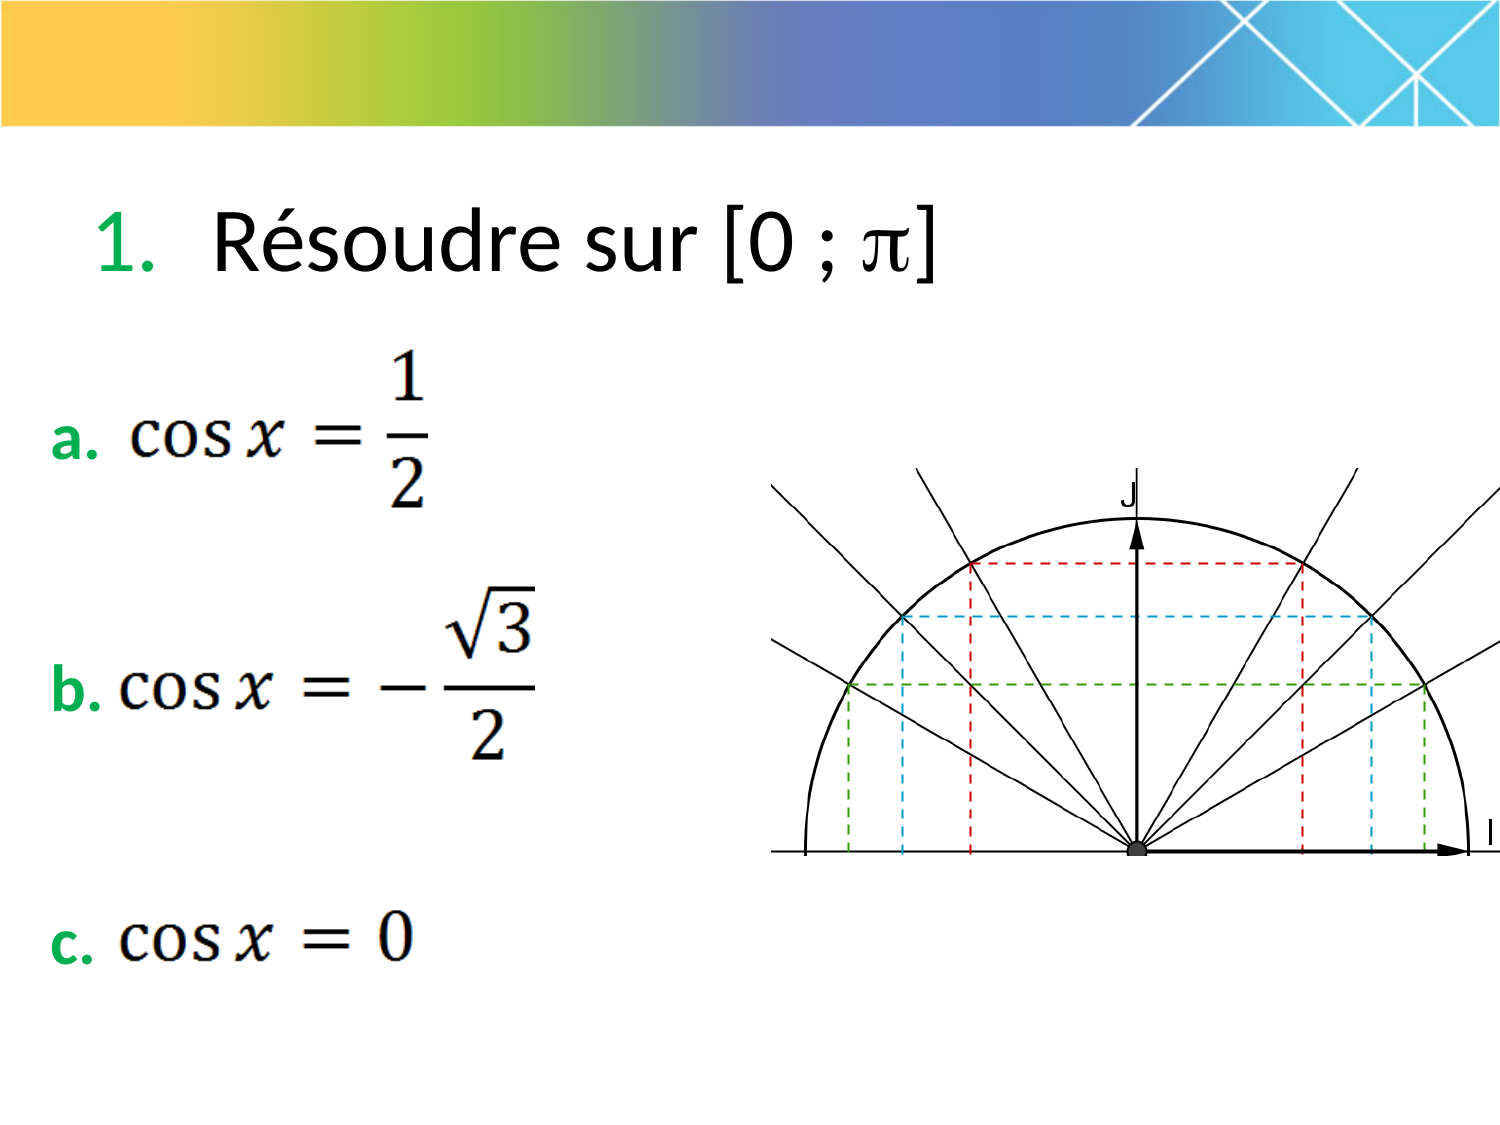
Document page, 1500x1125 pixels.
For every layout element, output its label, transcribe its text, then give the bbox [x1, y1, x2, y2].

picture [0, 0, 1500, 128]
picture [128, 339, 428, 522]
text_box a. b. c. [35, 385, 821, 1125]
picture [117, 890, 416, 993]
picture [771, 468, 1500, 856]
title Résoudre sur [0 ; ] [75, 164, 1426, 305]
picture [117, 571, 535, 774]
